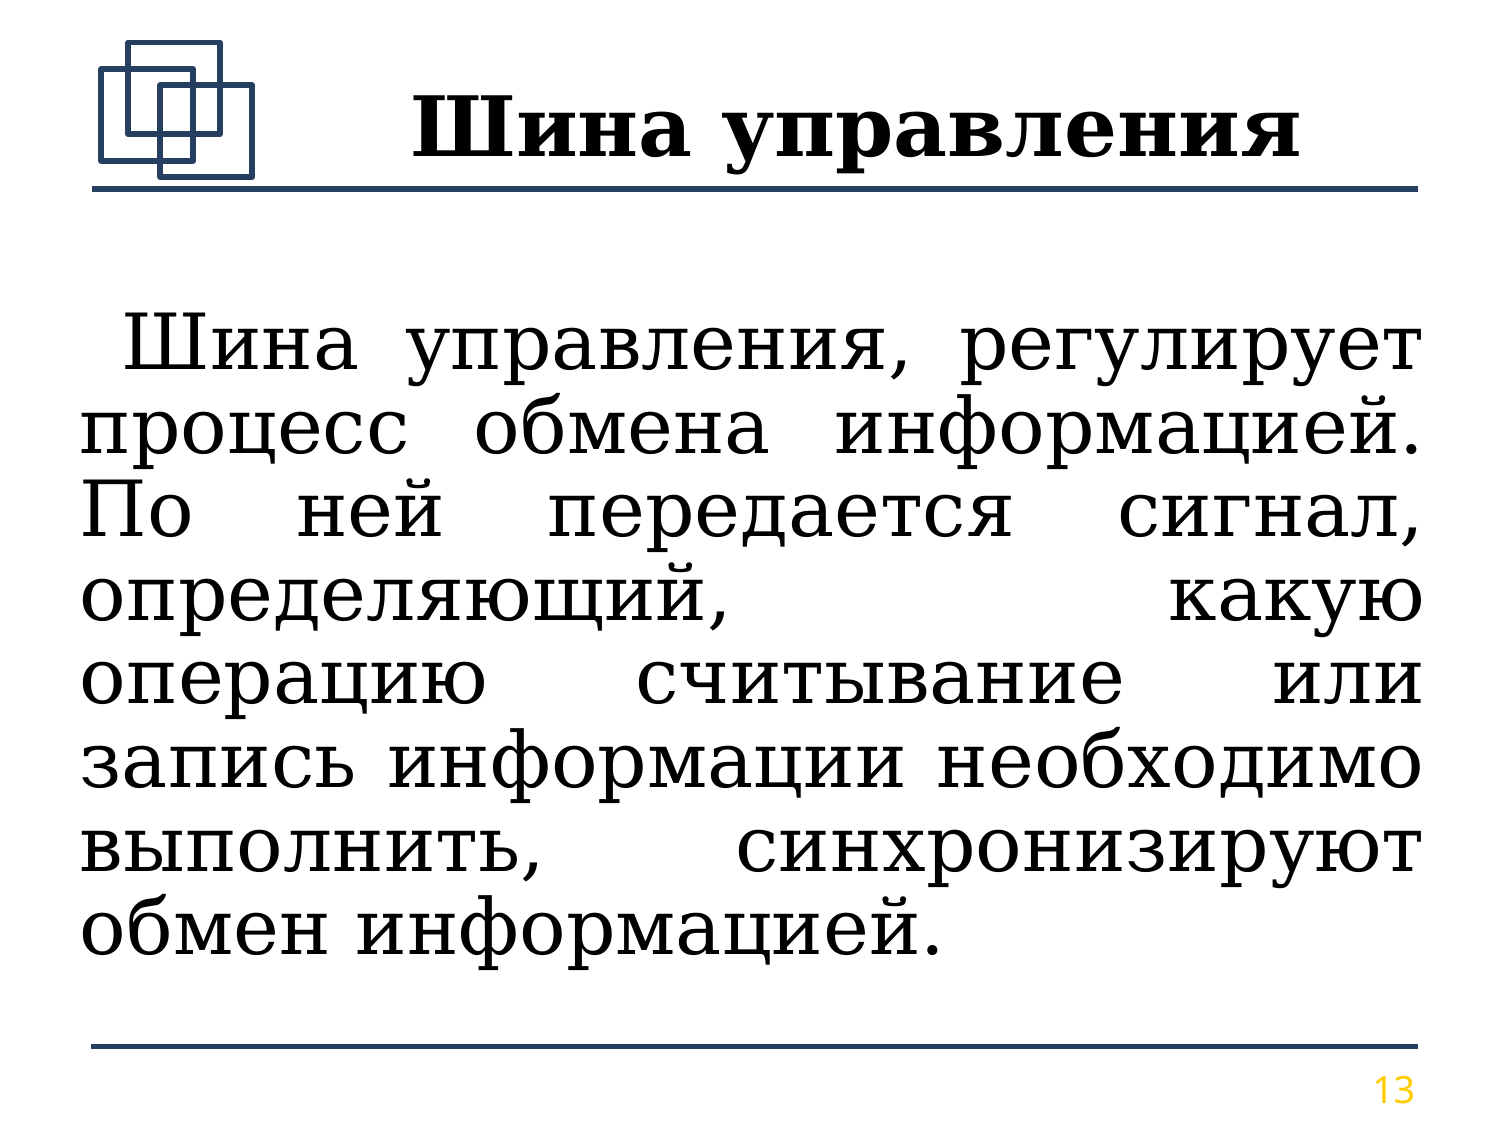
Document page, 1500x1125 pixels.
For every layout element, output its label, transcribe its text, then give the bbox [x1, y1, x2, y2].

text_box Шина управления, регулирует процесс обмена информацией. По ней передается сигнал, определяющий, какую операцию считывание или запись информации необходимо выполнить, синхронизируют обмен информацией. [64, 295, 1442, 1012]
text_box Шина управления [265, 37, 1447, 209]
